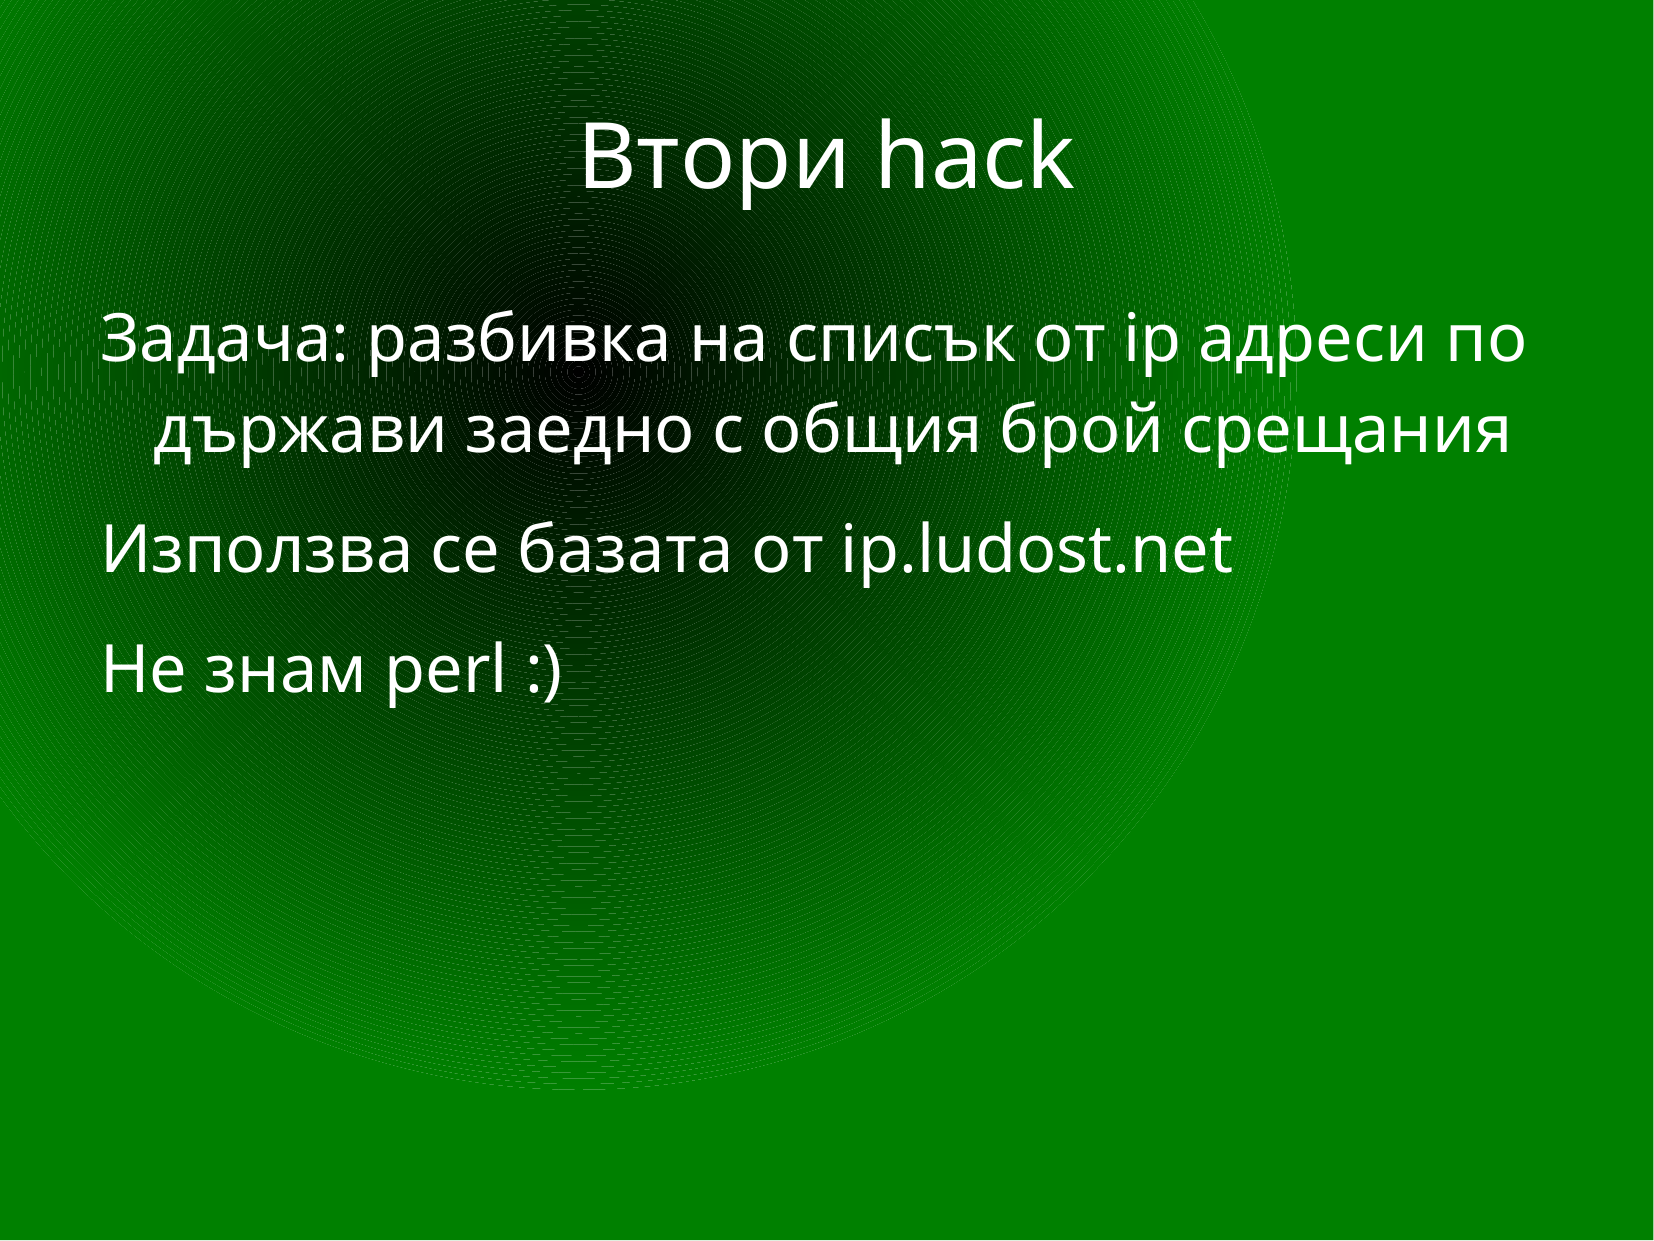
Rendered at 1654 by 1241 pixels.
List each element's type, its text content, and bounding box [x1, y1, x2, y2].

list Задача: разбивка на списък от ip адреси по държави заедно с общия брой срещания Използва се базата от ip.ludost.net Не знам perl :) [82, 290, 1571, 1109]
title Втори hack [82, 49, 1571, 257]
